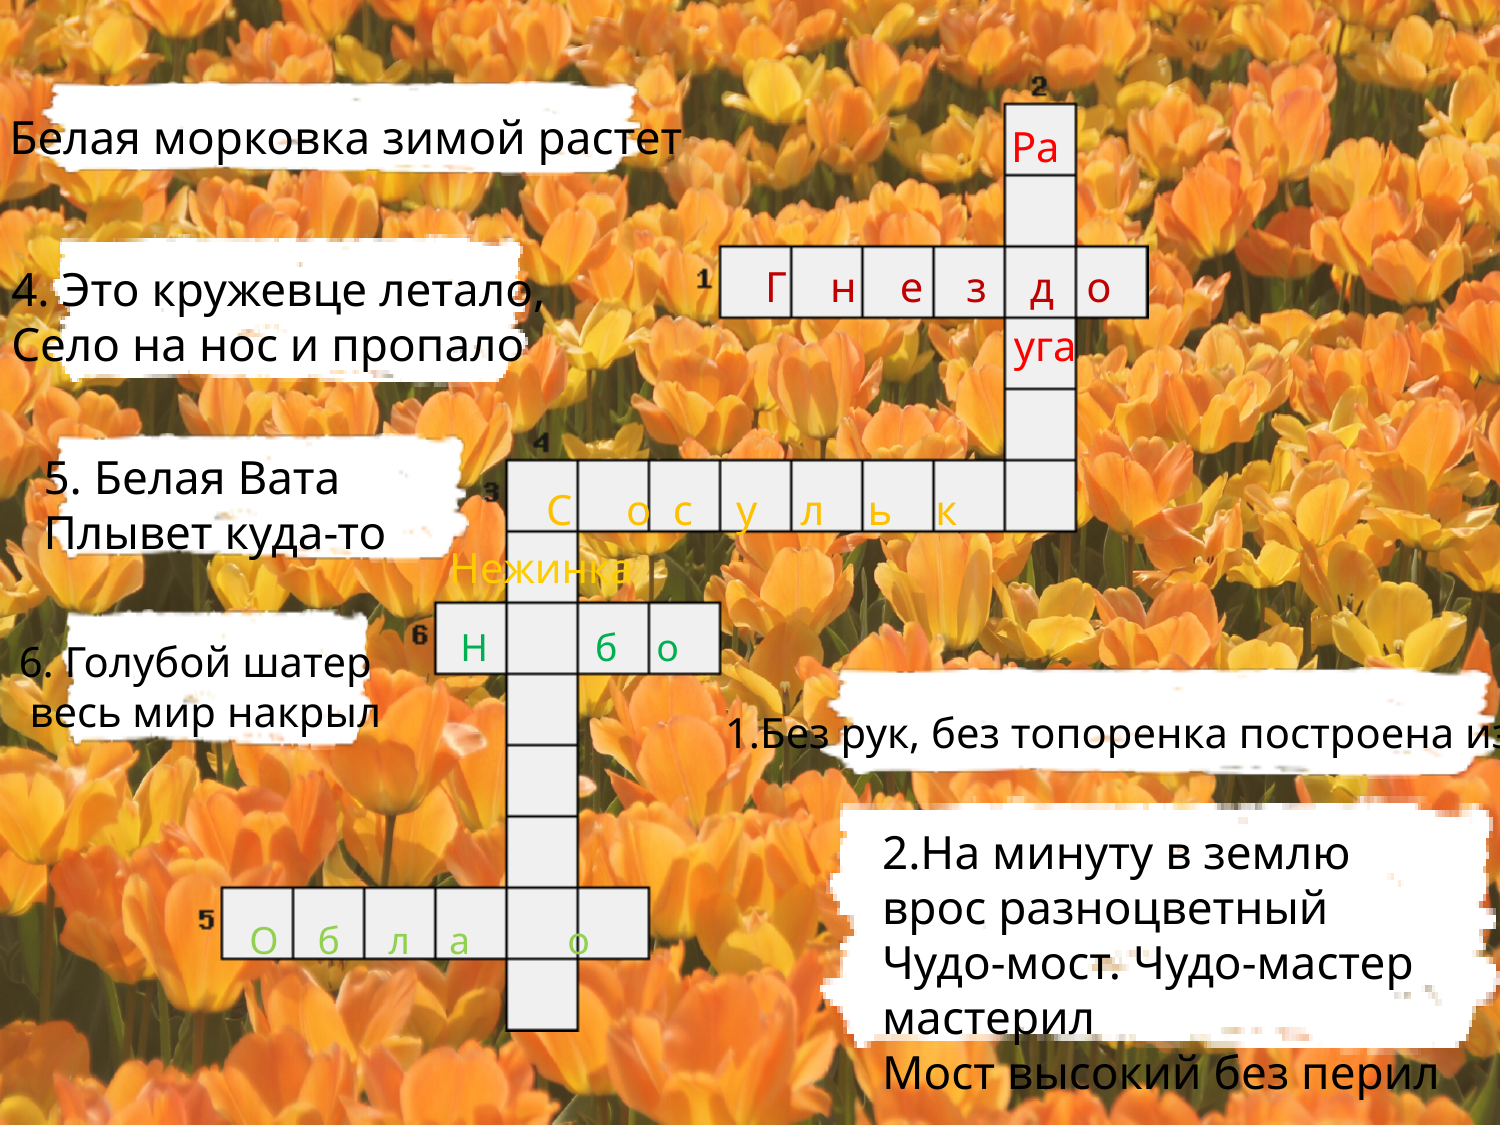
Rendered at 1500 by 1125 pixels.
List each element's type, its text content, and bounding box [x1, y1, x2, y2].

text_box Нежинка [434, 527, 649, 600]
text_box 5. Белая Вата Плывет куда-то [28, 433, 402, 567]
picture [0, 0, 1500, 1125]
text_box 1.Без рук, без топоренка построена избенка [709, 691, 1500, 764]
text_box Г н е з д о [750, 246, 1127, 319]
text_box 4. Это кружевце летало, Село на нос и пропало [0, 246, 561, 379]
text_box С о с у л ь к [531, 468, 973, 542]
text_box Ра [996, 105, 1095, 178]
text_box 2.На минуту в землю врос разноцветный Чудо-мост. Чудо-мастер мастерил Мост высокий без перил [867, 808, 1477, 1106]
text_box 6. Голубой шатер весь мир накрыл [3, 621, 397, 744]
text_box 3. Белая морковка зимой растет [0, 93, 699, 172]
text_box уга [998, 304, 1092, 378]
text_box Н б о [445, 609, 727, 677]
text_box О б л а о [234, 902, 645, 970]
